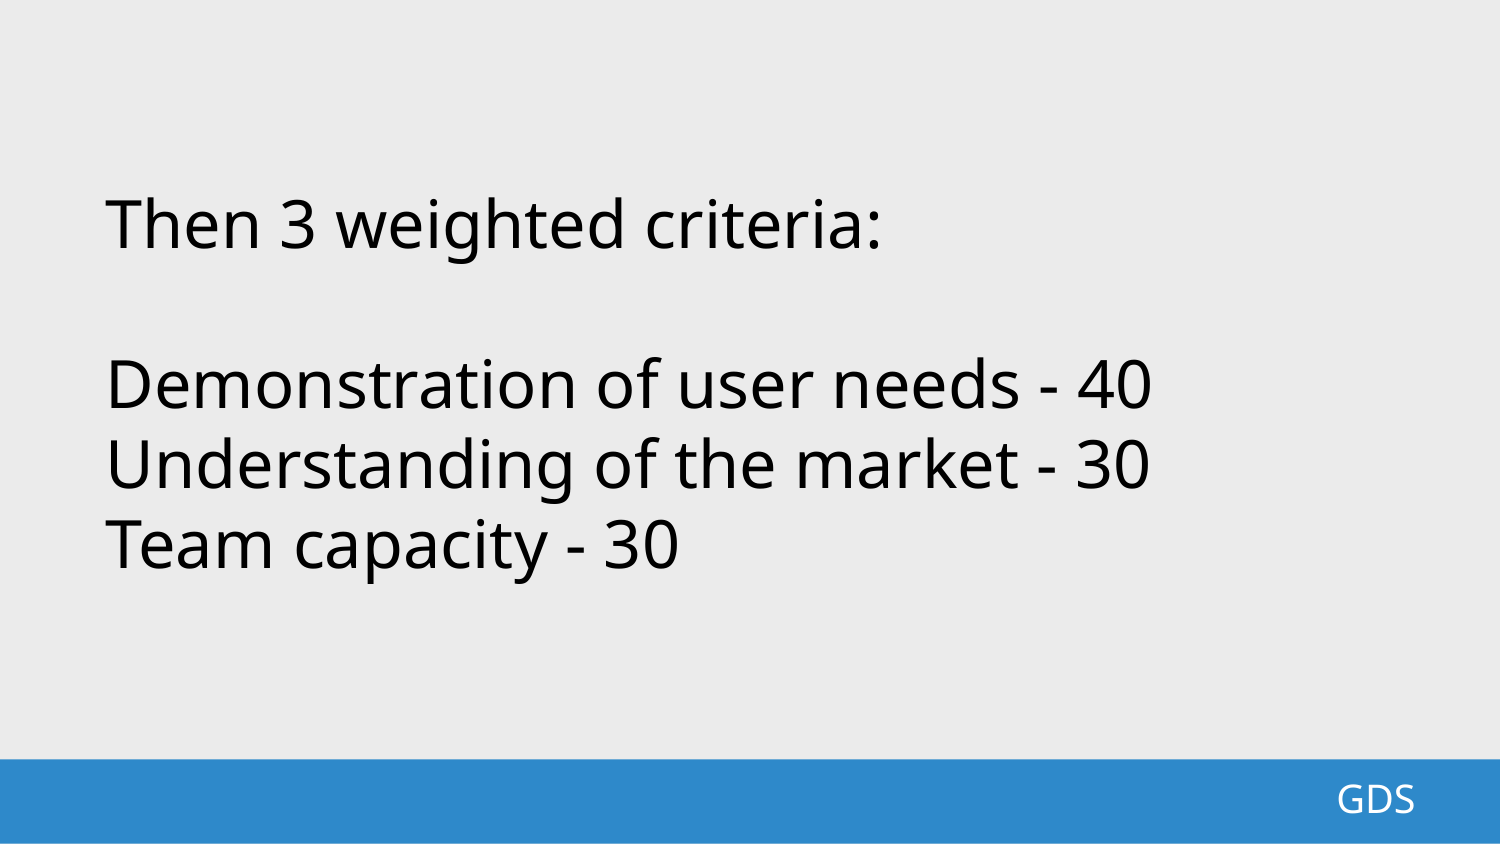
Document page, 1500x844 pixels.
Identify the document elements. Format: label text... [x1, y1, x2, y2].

text_box Then 3 weighted criteria: Demonstration of user needs - 40 Understanding of the market - 30 Team capacity - 30 [102, 0, 1397, 765]
